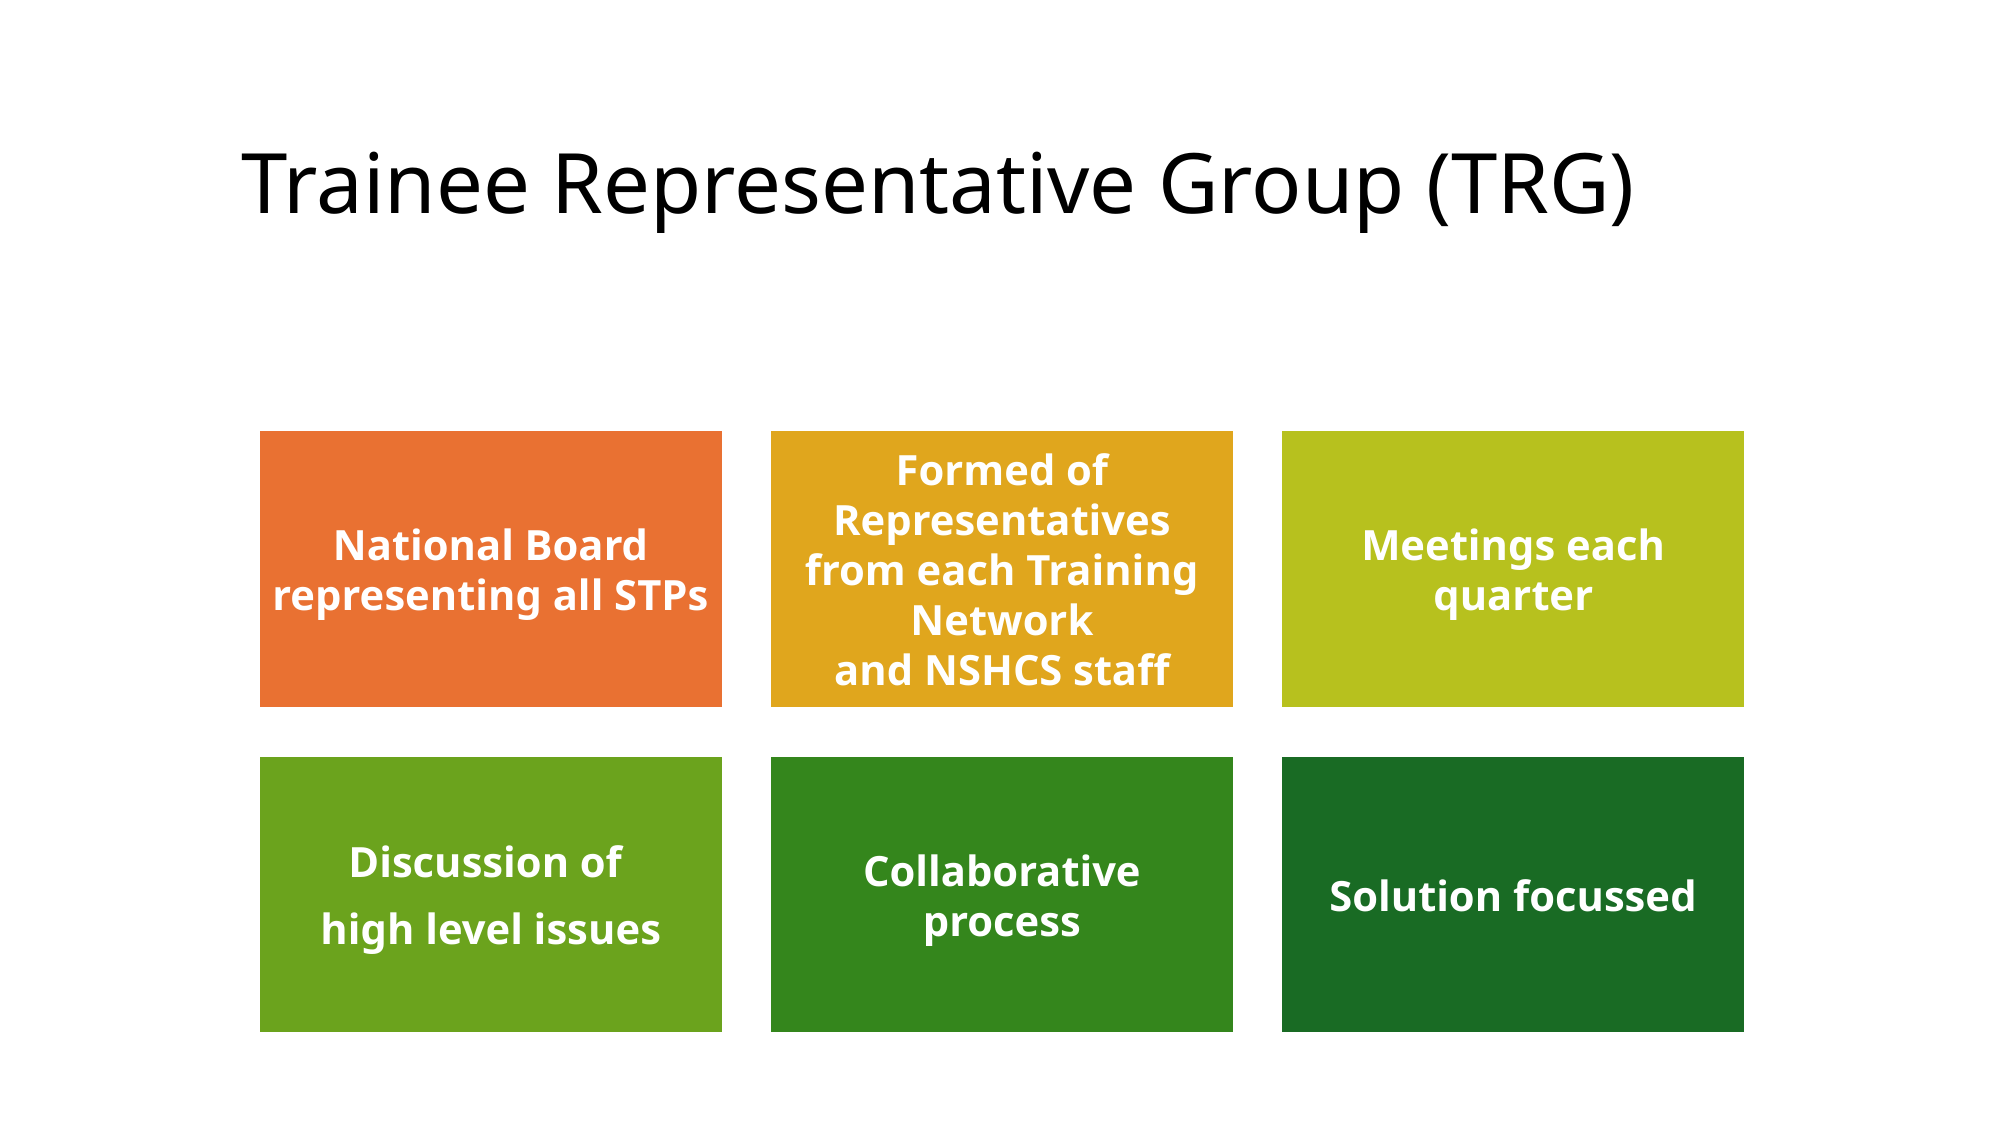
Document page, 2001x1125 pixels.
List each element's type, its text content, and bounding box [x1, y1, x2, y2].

text_box Collaborative process [769, 754, 1235, 1034]
text_box Discussion of high level issues [258, 754, 724, 1034]
text_box Solution focussed [1280, 754, 1746, 1034]
text_box National Board representing all STPs [258, 429, 724, 709]
text_box Formed of Representatives from each Training Network and NSHCS staff [769, 429, 1235, 709]
text_box Meetings each quarter [1280, 429, 1746, 709]
title Trainee Representative Group (TRG) [226, 57, 1822, 316]
